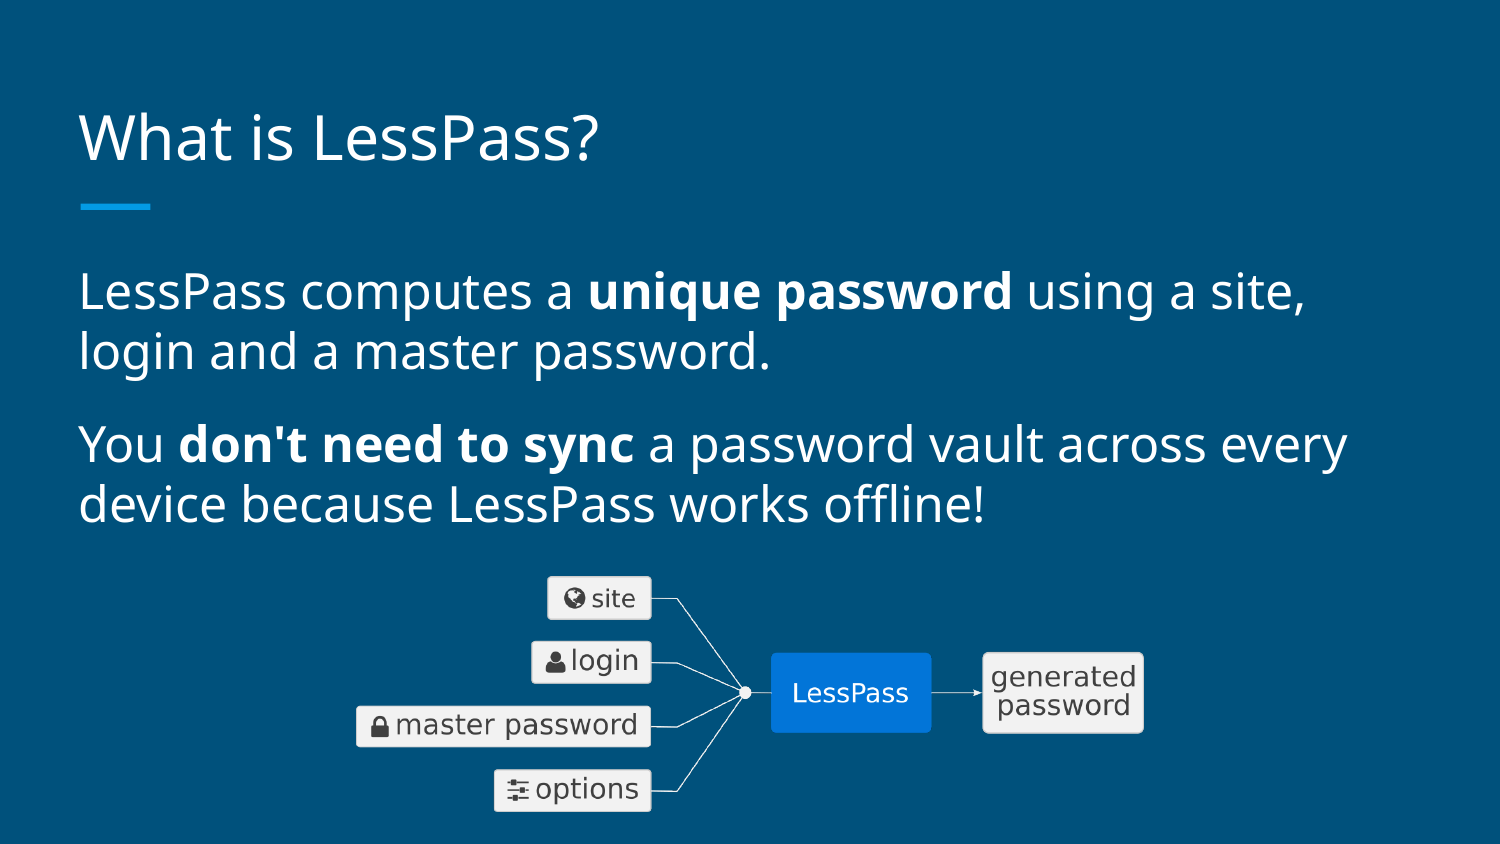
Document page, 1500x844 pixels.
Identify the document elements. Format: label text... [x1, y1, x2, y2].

picture [357, 706, 651, 747]
picture [532, 641, 651, 683]
picture [740, 687, 751, 698]
picture [772, 653, 931, 732]
picture [983, 652, 1143, 733]
picture [494, 770, 651, 811]
title What is LessPass? [63, 75, 1437, 188]
list LessPass computes a unique password using a site, login and a master password. You don't need to sync a password vault across every device because LessPass works offline! [63, 244, 1437, 844]
picture [548, 577, 651, 620]
